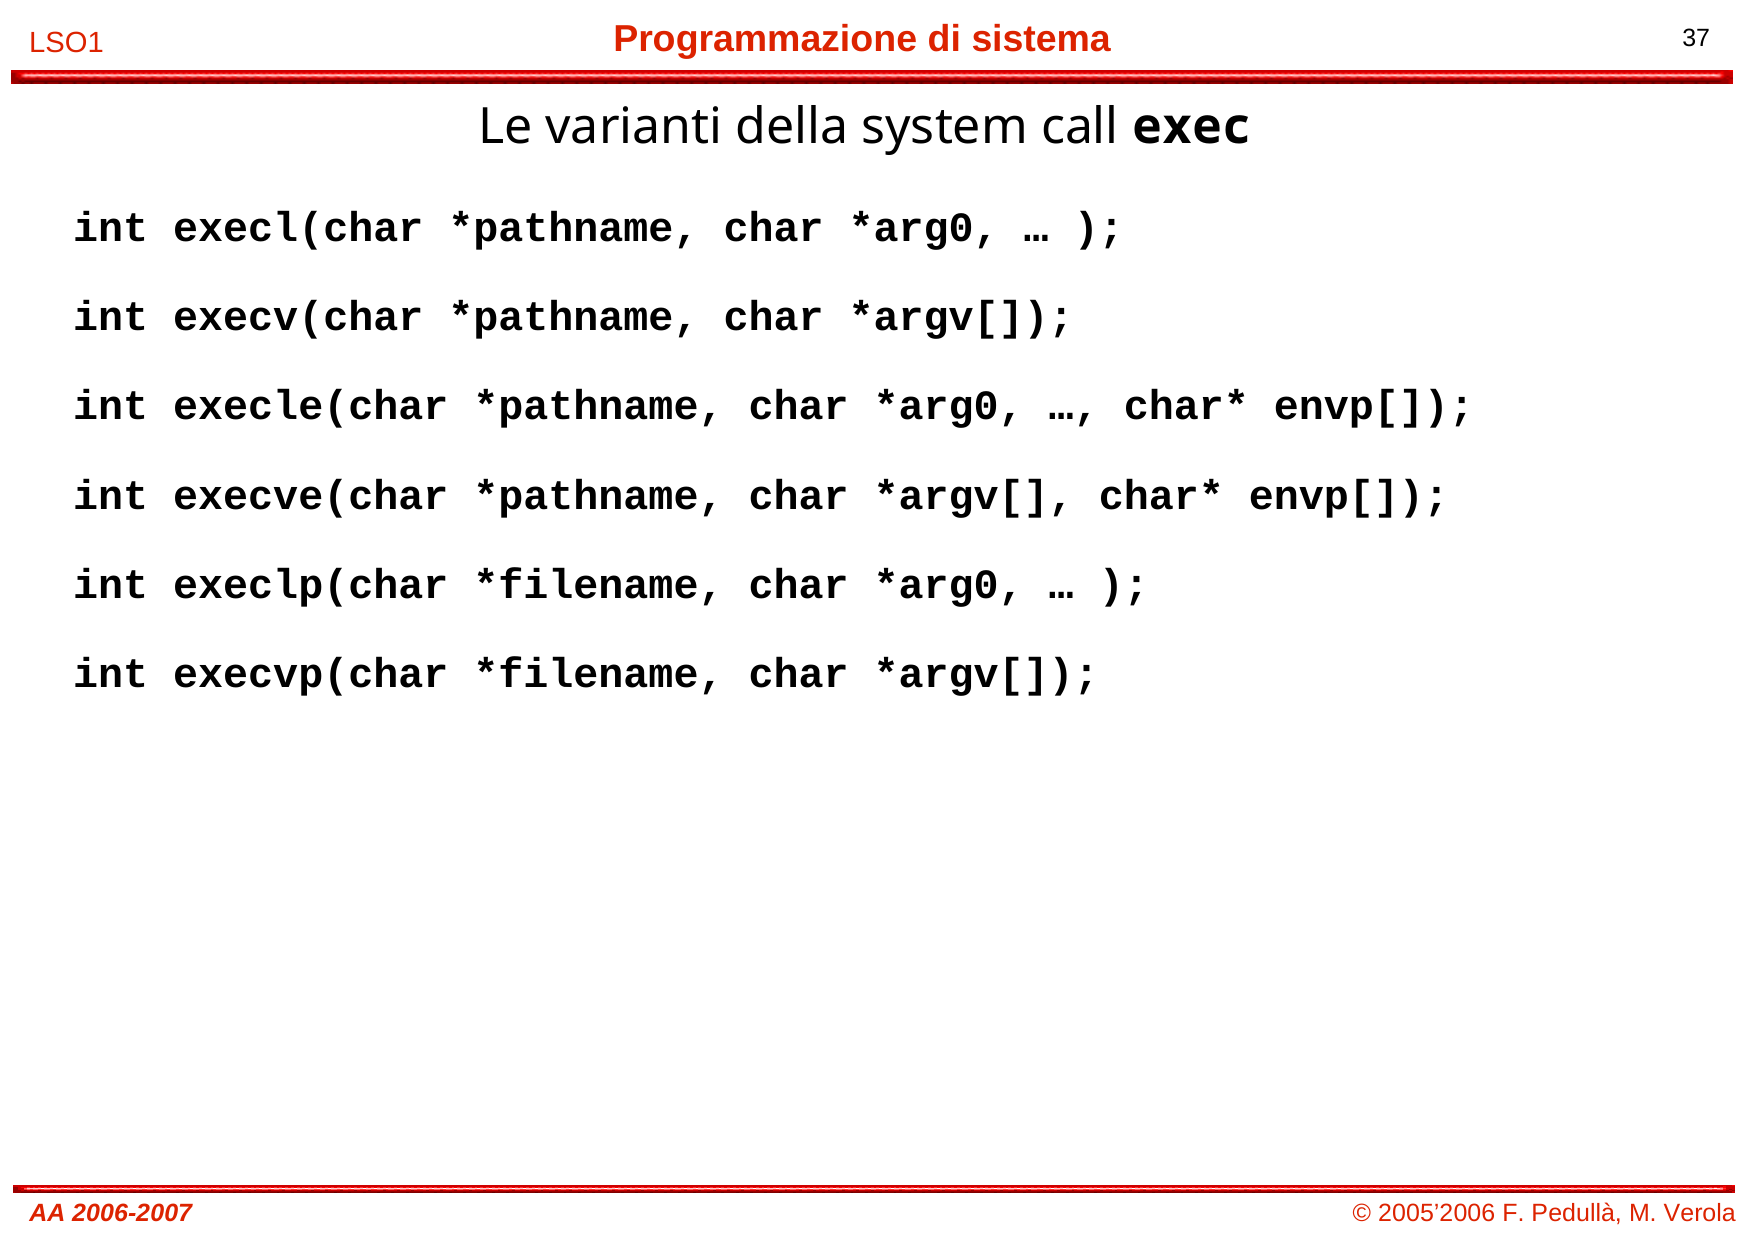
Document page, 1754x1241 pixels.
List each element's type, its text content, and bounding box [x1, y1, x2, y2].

title Le varianti della system call exec [396, 78, 1335, 174]
picture [11, 70, 1733, 84]
picture [13, 1185, 1735, 1193]
list int execl(char *pathname, char *arg0, … ); int execv(char *pathname, char *argv[]); int execle(char *pathname, char *arg0, …, char* envp[]); int execve(char *pathname, char *argv[], char* envp[]); int execlp(char *filename, char *arg0, … ); int execvp(char *filename, char *argv[]); [58, 195, 1696, 1051]
